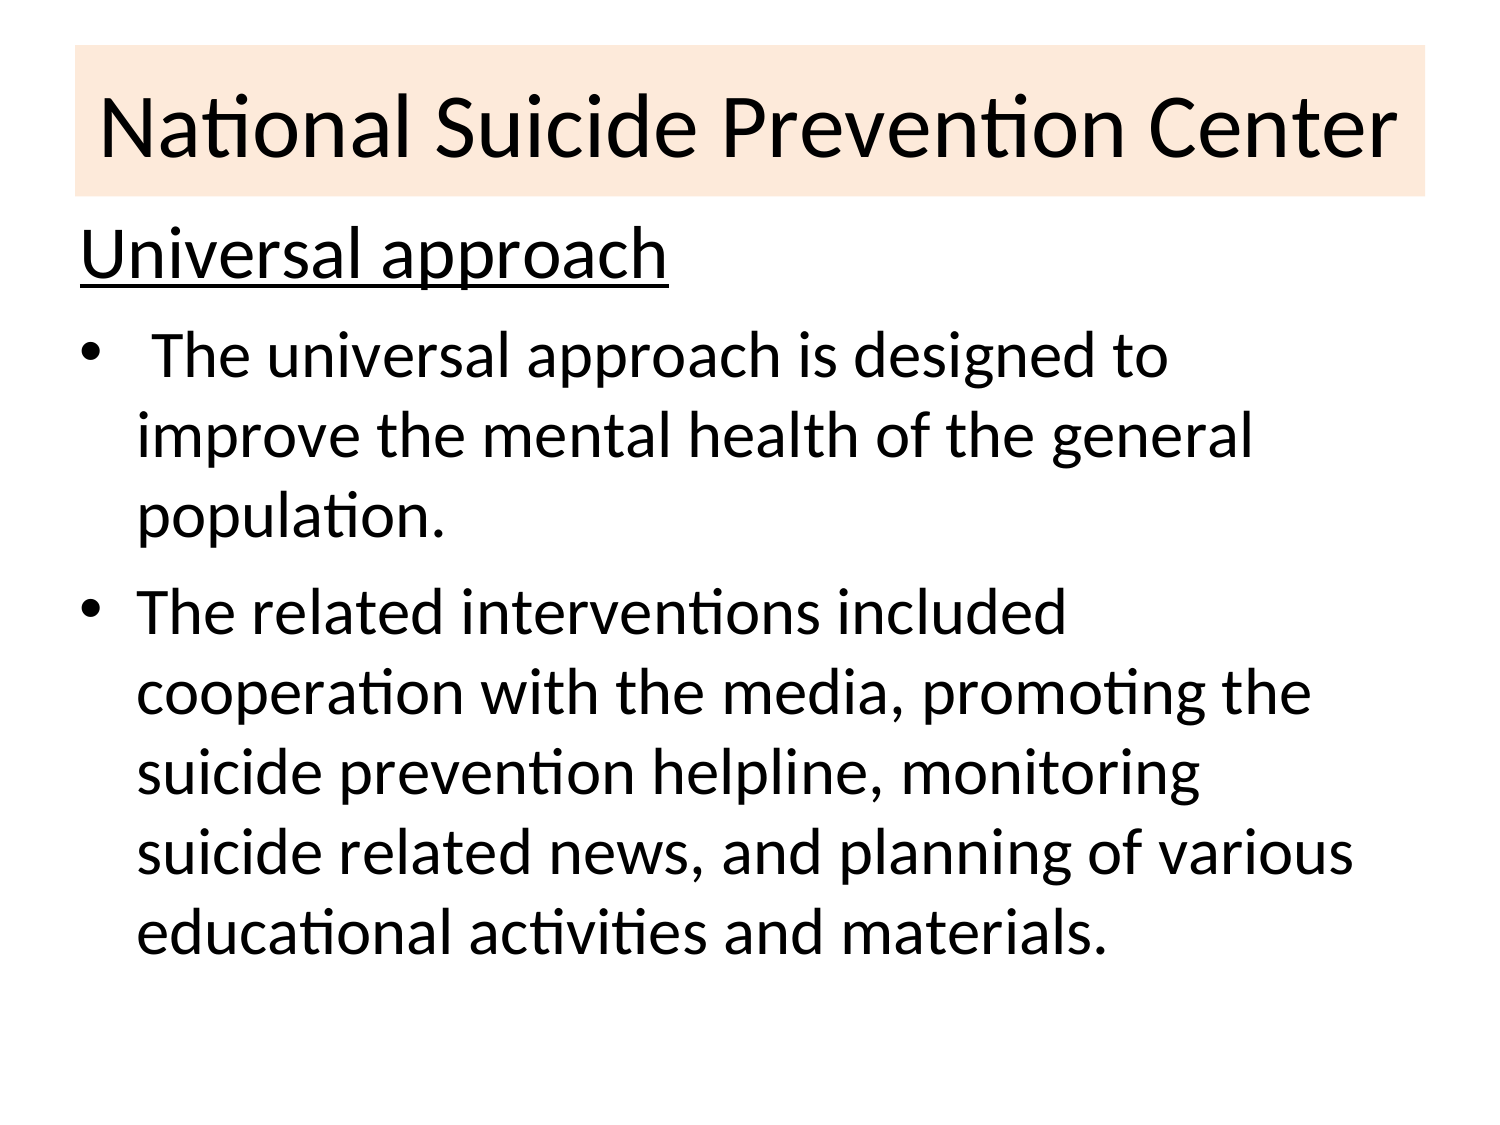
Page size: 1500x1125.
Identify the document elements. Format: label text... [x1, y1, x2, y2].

list Universal approach The universal approach is designed to improve the mental health of the general population. The related interventions included cooperation with the media, promoting the suicide prevention helpline, monitoring suicide related news, and planning of various educational activities and materials. [64, 196, 1415, 1024]
title National Suicide Prevention Center [75, 45, 1426, 197]
